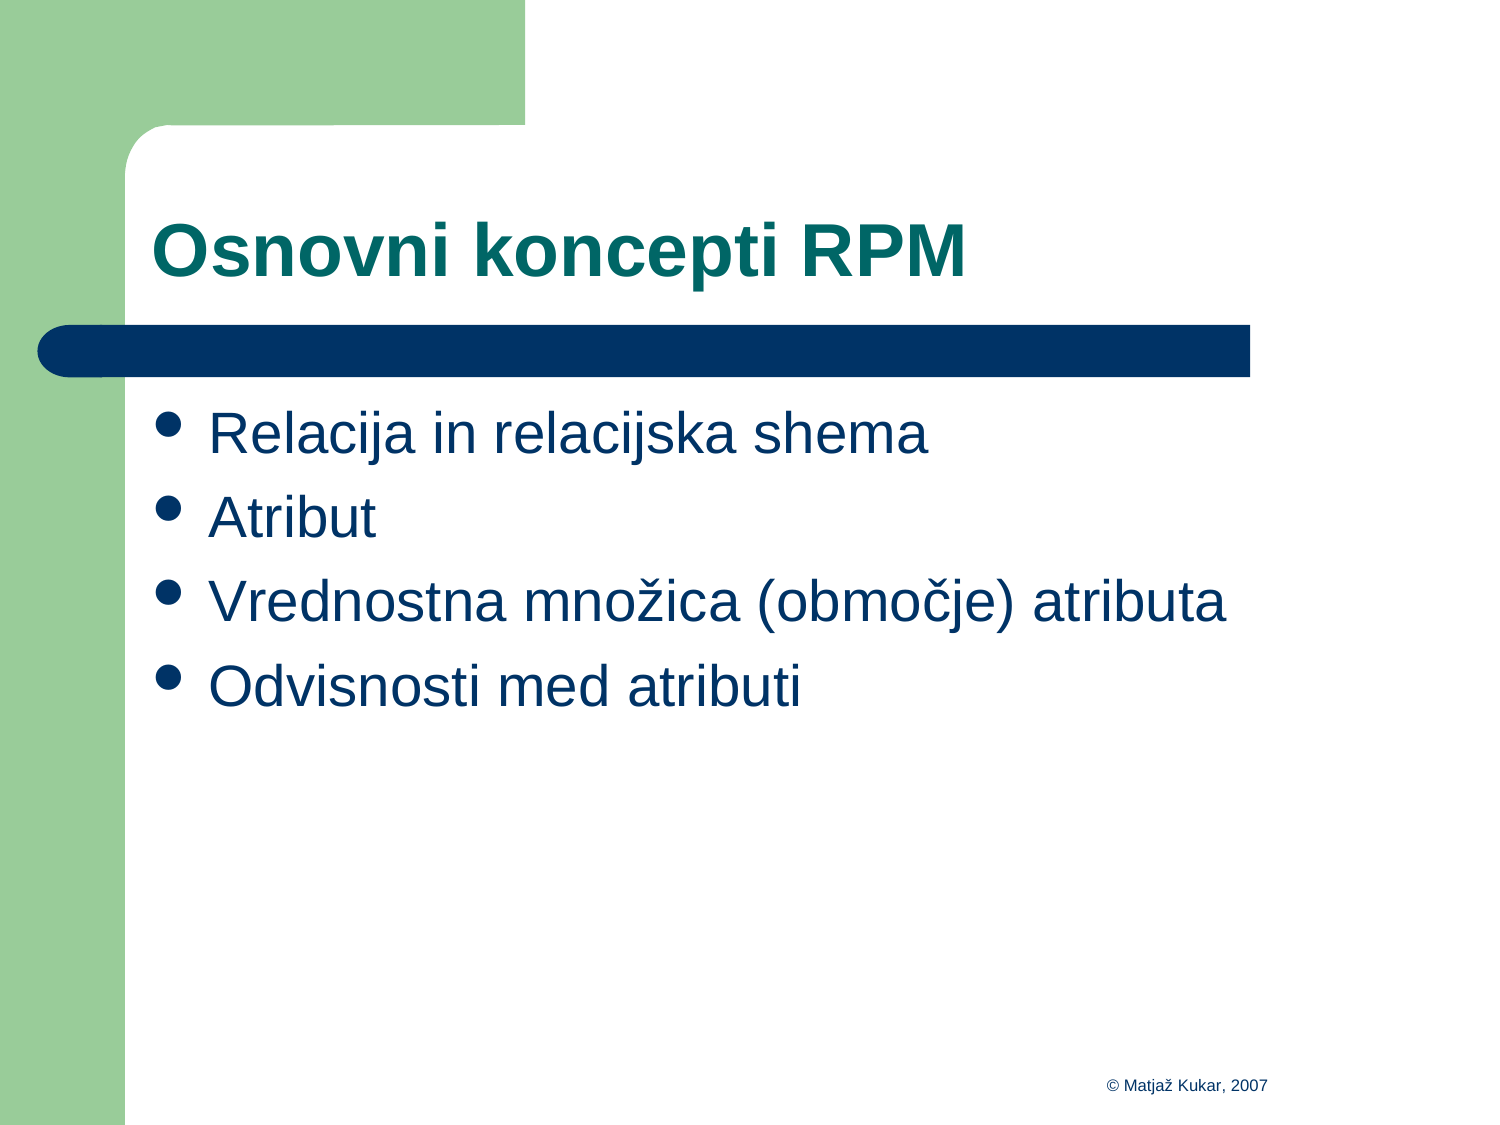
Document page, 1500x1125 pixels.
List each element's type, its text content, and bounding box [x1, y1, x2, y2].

title Osnovni koncepti RPM [136, 136, 1414, 301]
text_box © Matjaž Kukar, 2007 [949, 1025, 1426, 1103]
list Relacija in relacijska shema Atribut Vrednostna množica (območje) atributa Odvisnosti med atributi [137, 387, 1400, 999]
